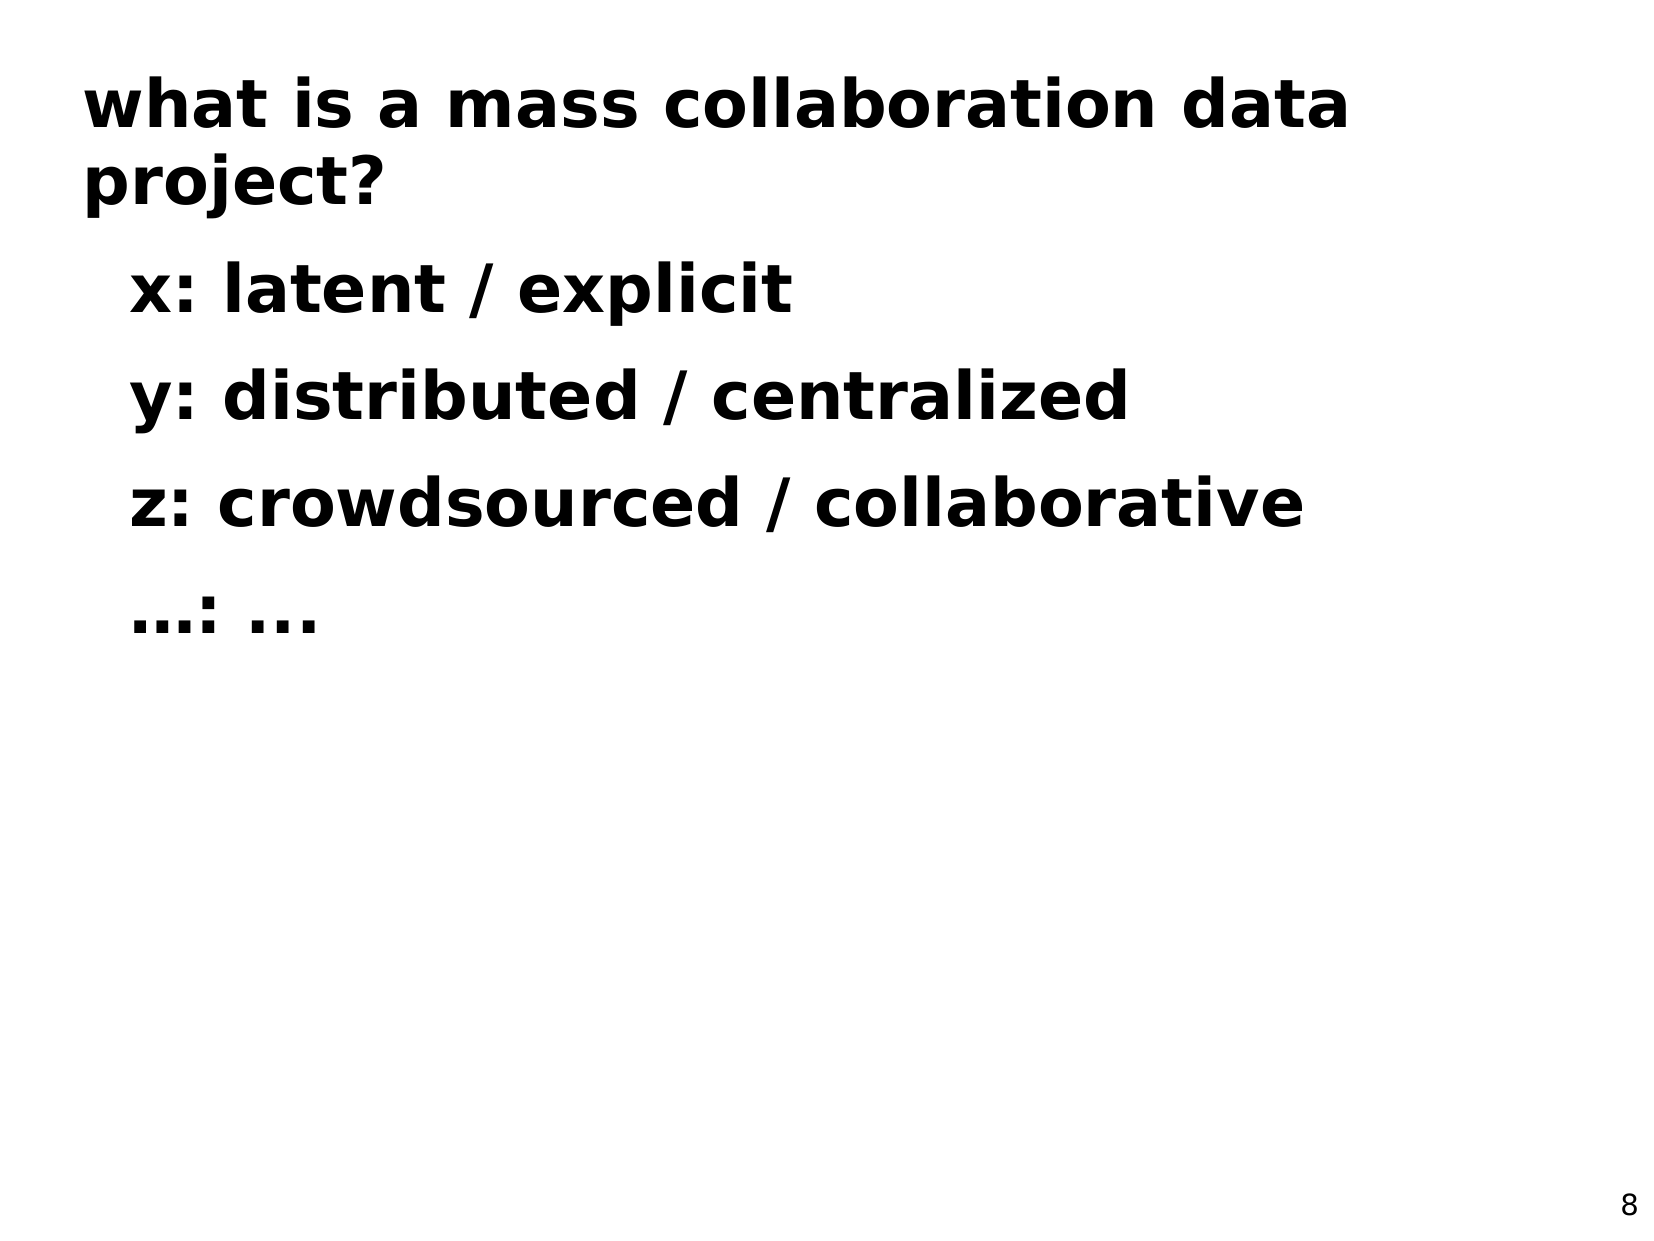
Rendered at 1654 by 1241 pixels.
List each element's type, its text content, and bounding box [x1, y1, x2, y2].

list what is a mass collaboration data project? x: latent / explicit y: distributed / centralized z: crowdsourced / collaborative …: ... [82, 65, 1571, 1062]
